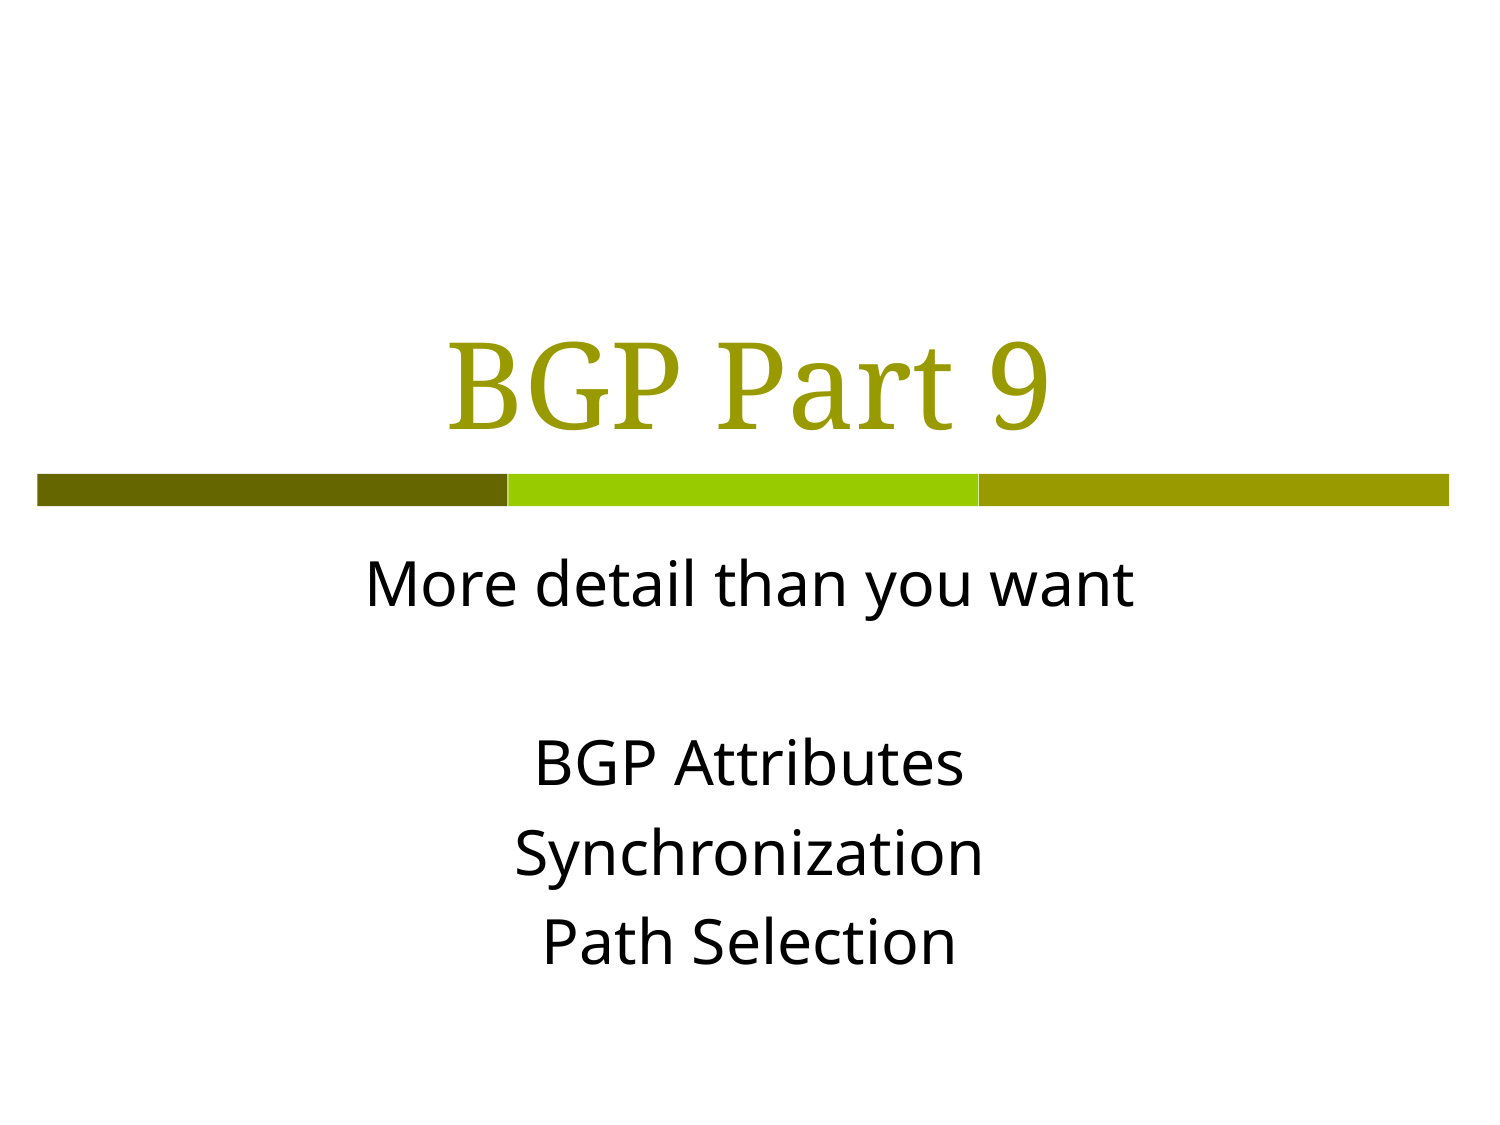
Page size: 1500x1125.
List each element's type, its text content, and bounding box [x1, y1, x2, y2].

list More detail than you want BGP Attributes Synchronization Path Selection [225, 536, 1275, 989]
title BGP Part 9 [112, 112, 1388, 462]
